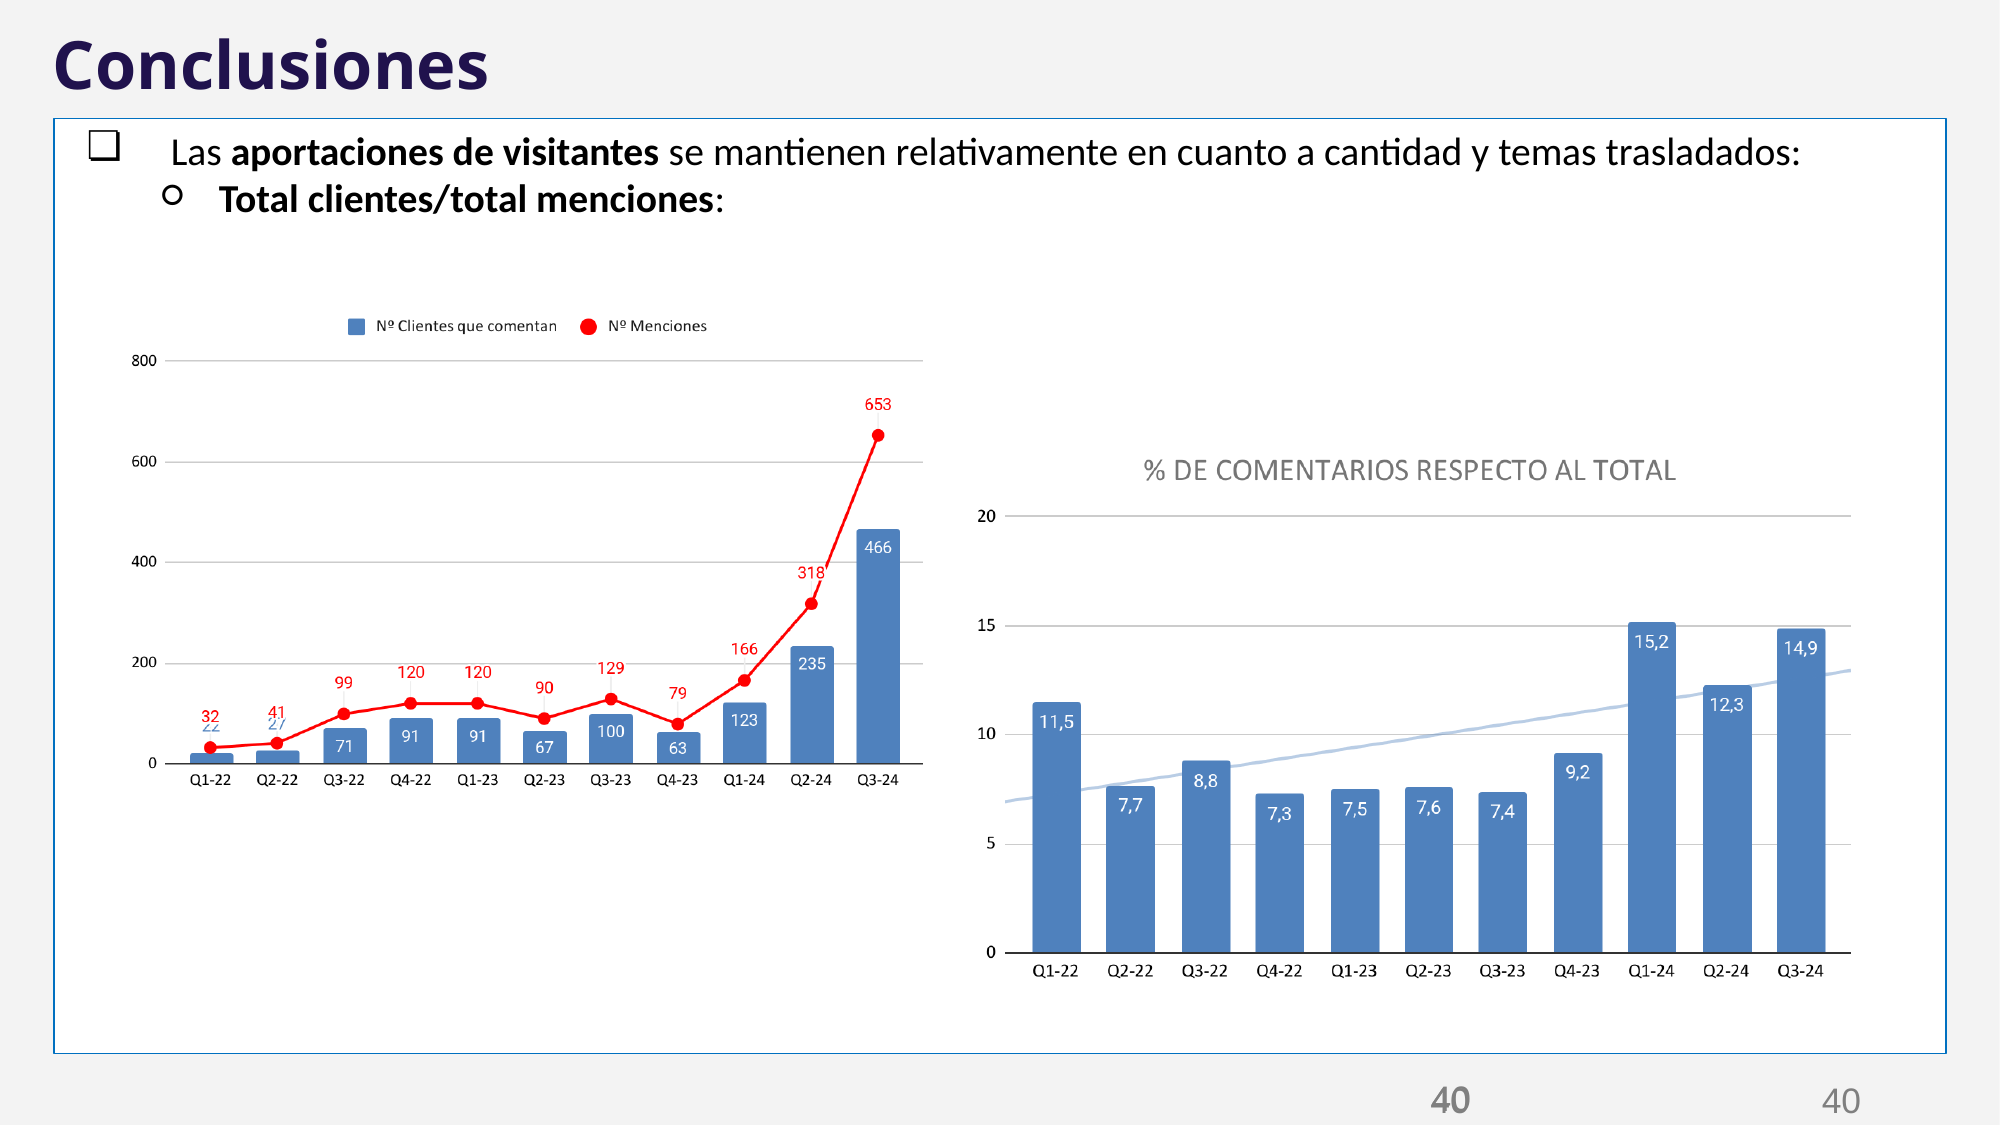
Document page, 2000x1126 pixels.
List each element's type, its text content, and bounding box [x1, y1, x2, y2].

text_box Conclusiones [52, 0, 1945, 126]
text_box Las aportaciones de visitantes se mantienen relativamente en cuanto a cantidad y temas trasladados: Total clientes/total menciones: [53, 118, 1947, 1054]
text_box <number> [1412, 1069, 1880, 1126]
picture [105, 292, 1880, 1010]
